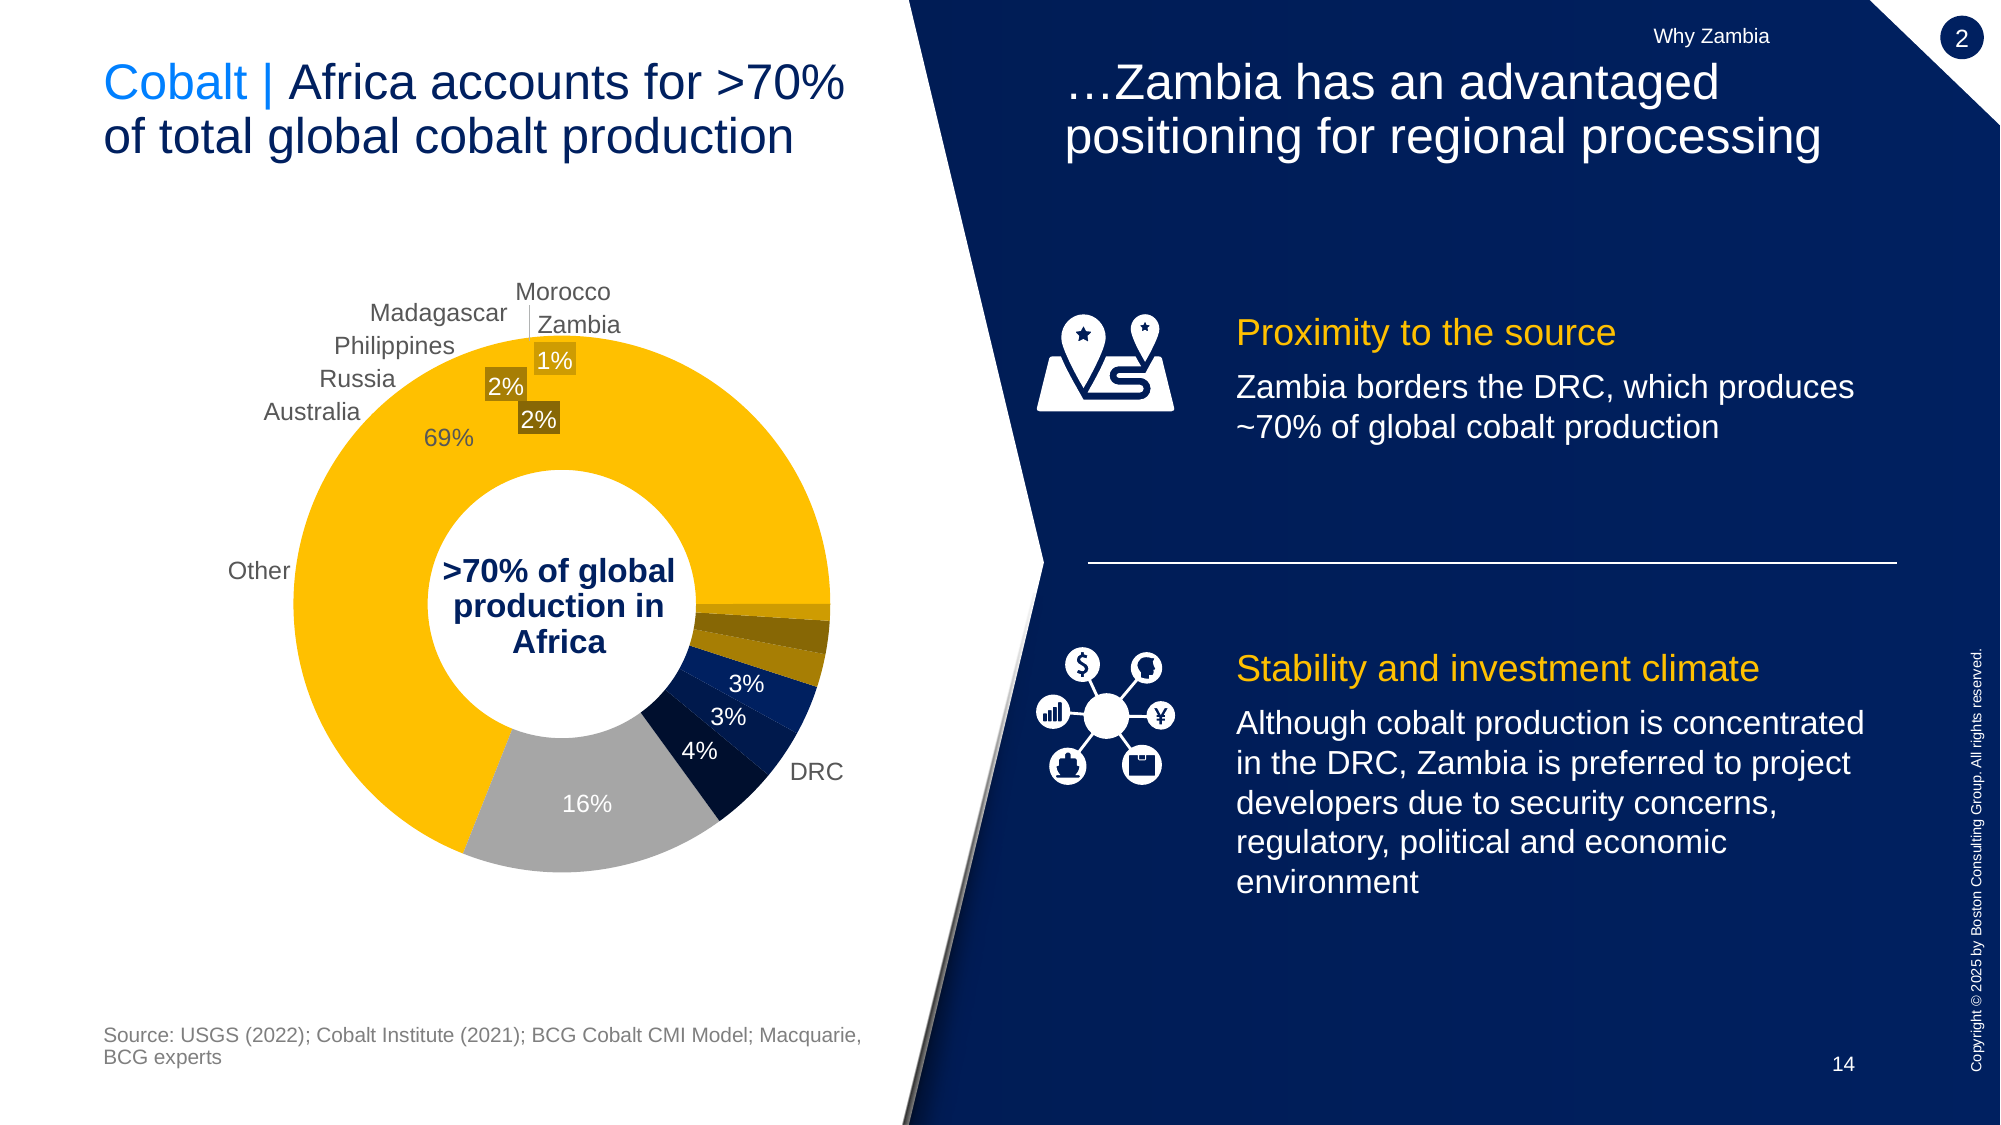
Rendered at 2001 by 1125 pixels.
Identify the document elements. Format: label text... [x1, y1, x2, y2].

text_box [1036, 647, 1176, 785]
text_box Stability and investment climate Although cobalt production is concentrated in the DRC, Zambia is preferred to project developers due to security concerns, regulatory, political and economic environment [1235, 637, 1897, 907]
chart [282, 281, 842, 927]
text_box >70% of global production in Africa [431, 553, 688, 636]
text_box Australia [264, 392, 360, 426]
text_box 2 [1940, 15, 1984, 60]
text_box …Zambia has an advantaged positioning for regional processing [1064, 55, 1925, 165]
text_box [1036, 356, 1175, 412]
text_box Russia [319, 359, 395, 392]
title Cobalt | Africa accounts for >70% of total global cobalt production [103, 55, 883, 165]
text_box [1061, 314, 1106, 389]
text_box 2% [485, 367, 527, 401]
text_box Why Zambia [1653, 14, 1892, 56]
text_box Proximity to the source Zambia borders the DRC, which produces ~70% of global cobalt production [1235, 284, 1897, 469]
text_box 1% [534, 342, 576, 375]
text_box Zambia [537, 305, 621, 339]
text_box DRC [790, 752, 844, 785]
text_box 2% [518, 401, 560, 434]
text_box Other [228, 552, 290, 585]
text_box Other [231, 564, 243, 577]
text_box [1130, 314, 1160, 362]
text_box [1087, 356, 1144, 393]
text_box Philippines [334, 326, 454, 359]
text_box Source: USGS (2022); Cobalt Institute (2021); BCG Cobalt CMI Model; Macquarie, BCG experts [103, 1024, 911, 1069]
text_box [1869, 0, 2000, 126]
text_box Madagascar [370, 293, 507, 326]
text_box Morocco [515, 272, 611, 306]
